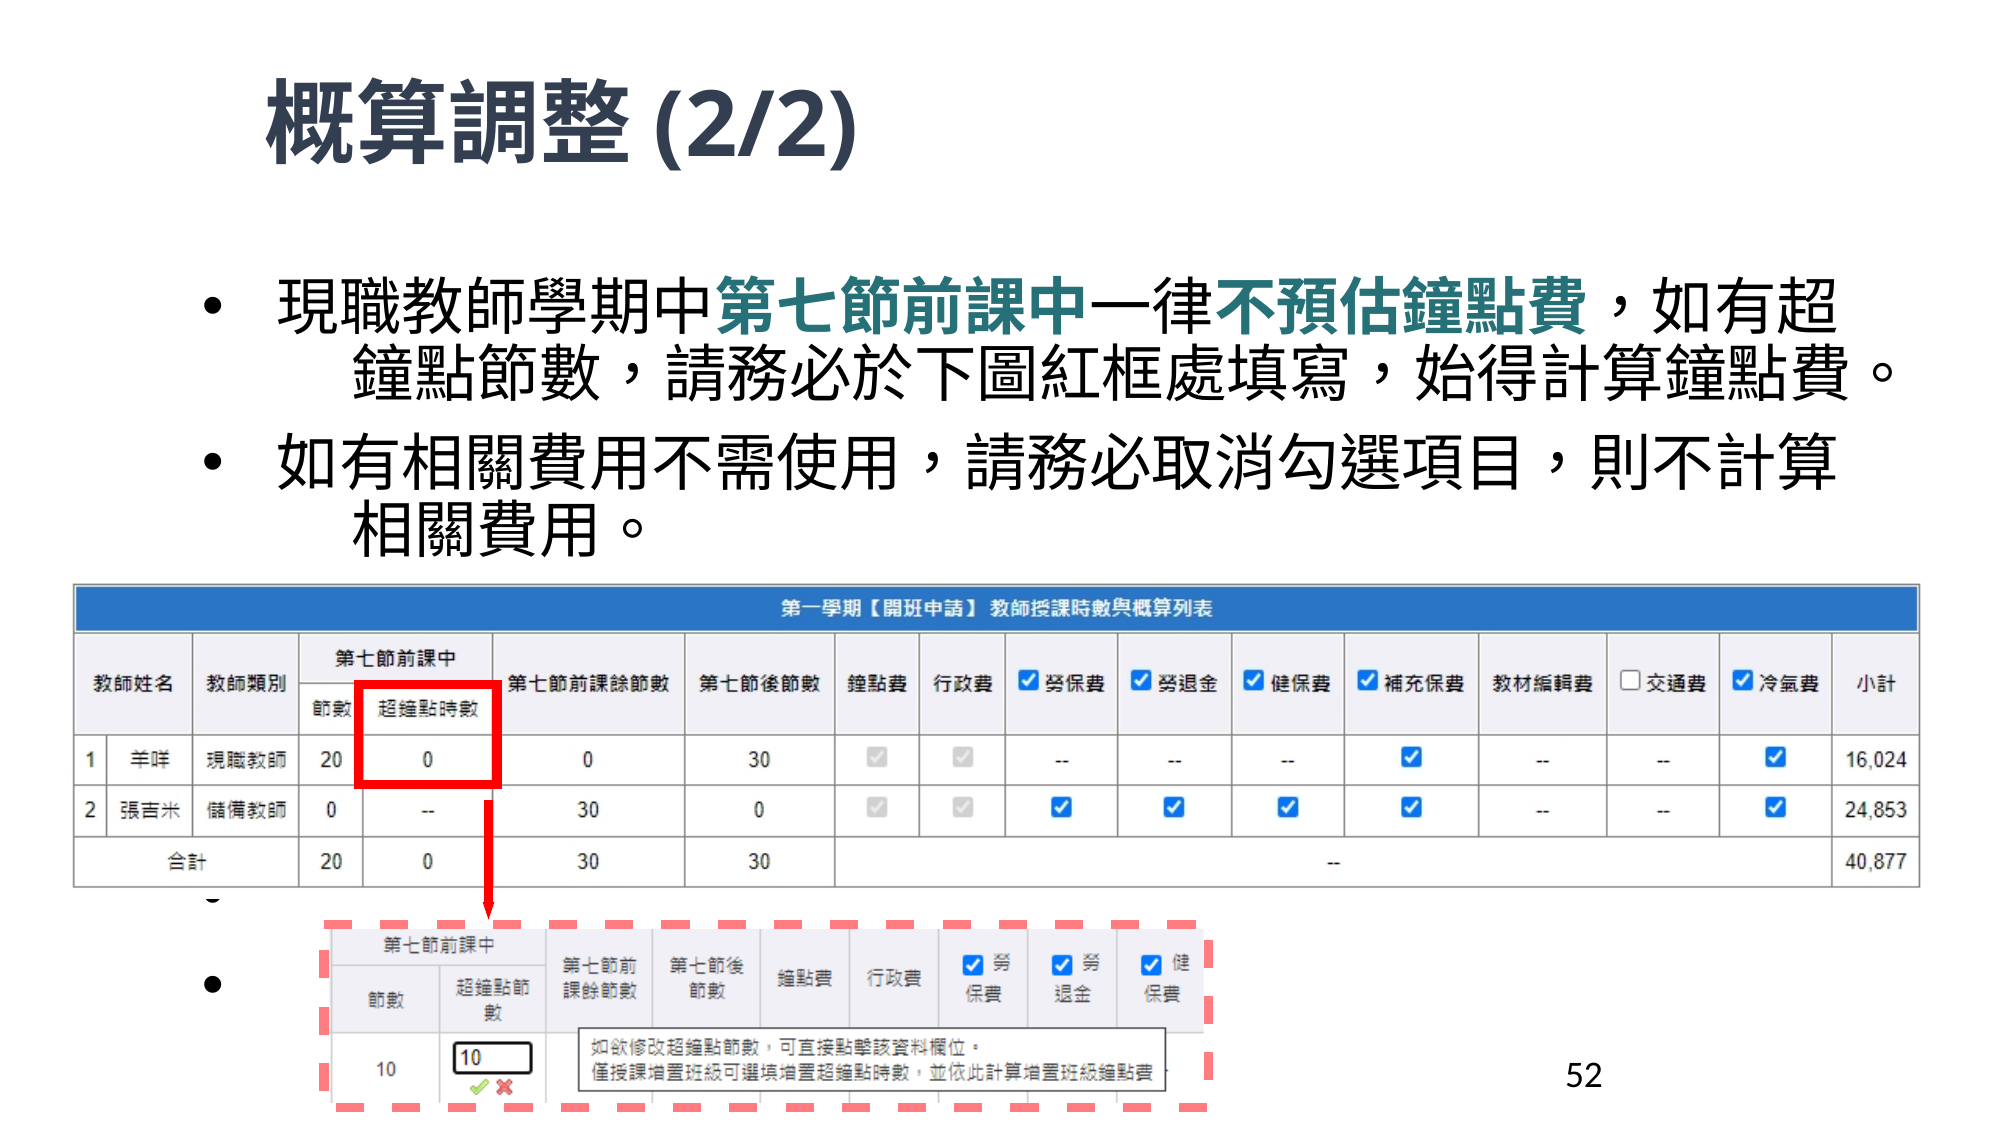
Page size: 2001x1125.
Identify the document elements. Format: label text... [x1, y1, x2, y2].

text_box [1550, 1042, 2000, 1103]
text_box 概算調整(2/2) [250, 58, 874, 183]
picture [328, 929, 1204, 1103]
subtitle 現職教師學期中第七節前課中一律不預估鐘點費，如有超鐘點節數，請務必於下圖紅框處填寫，始得計算鐘點費。 如有相關費用不需使用，請務必取消勾選項目，則不計算相關費用。 [186, 899, 1900, 957]
subtitle 現職教師學期中第七節前課中一律不預估鐘點費，如有超鐘點節數，請務必於下圖紅框處填寫，始得計算鐘點費。 如有相關費用不需使用，請務必取消勾選項目，則不計算相關費用。 [186, 267, 1900, 562]
picture [67, 562, 1933, 899]
